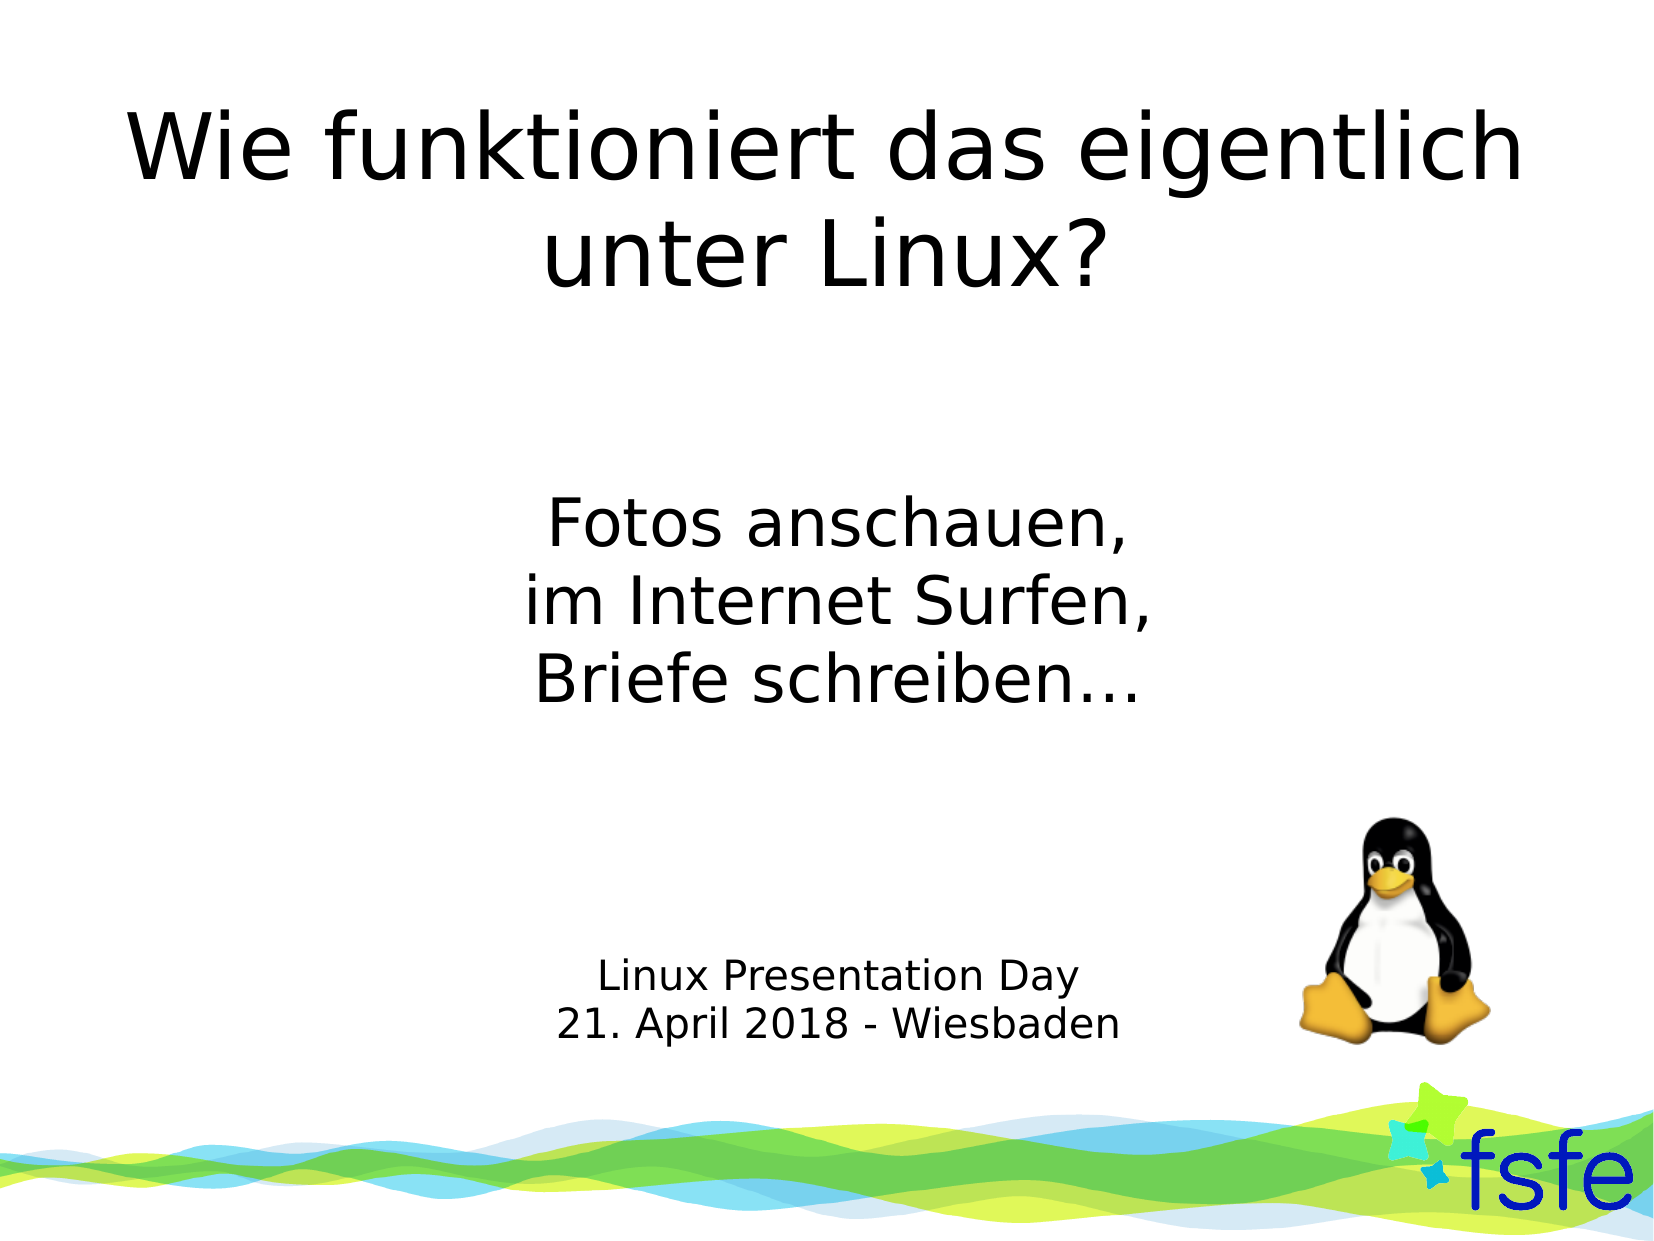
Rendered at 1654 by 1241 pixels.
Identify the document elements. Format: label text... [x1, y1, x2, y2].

title Wie funktioniert das eigentlich unter Linux? [82, 94, 1571, 309]
picture [0, 1081, 1654, 1241]
subtitle Fotos anschauen, im Internet Surfen, Briefe schreiben… Linux Presentation Day 21. April 2018 - Wiesbaden [94, 251, 1583, 1049]
picture [1287, 803, 1501, 1055]
